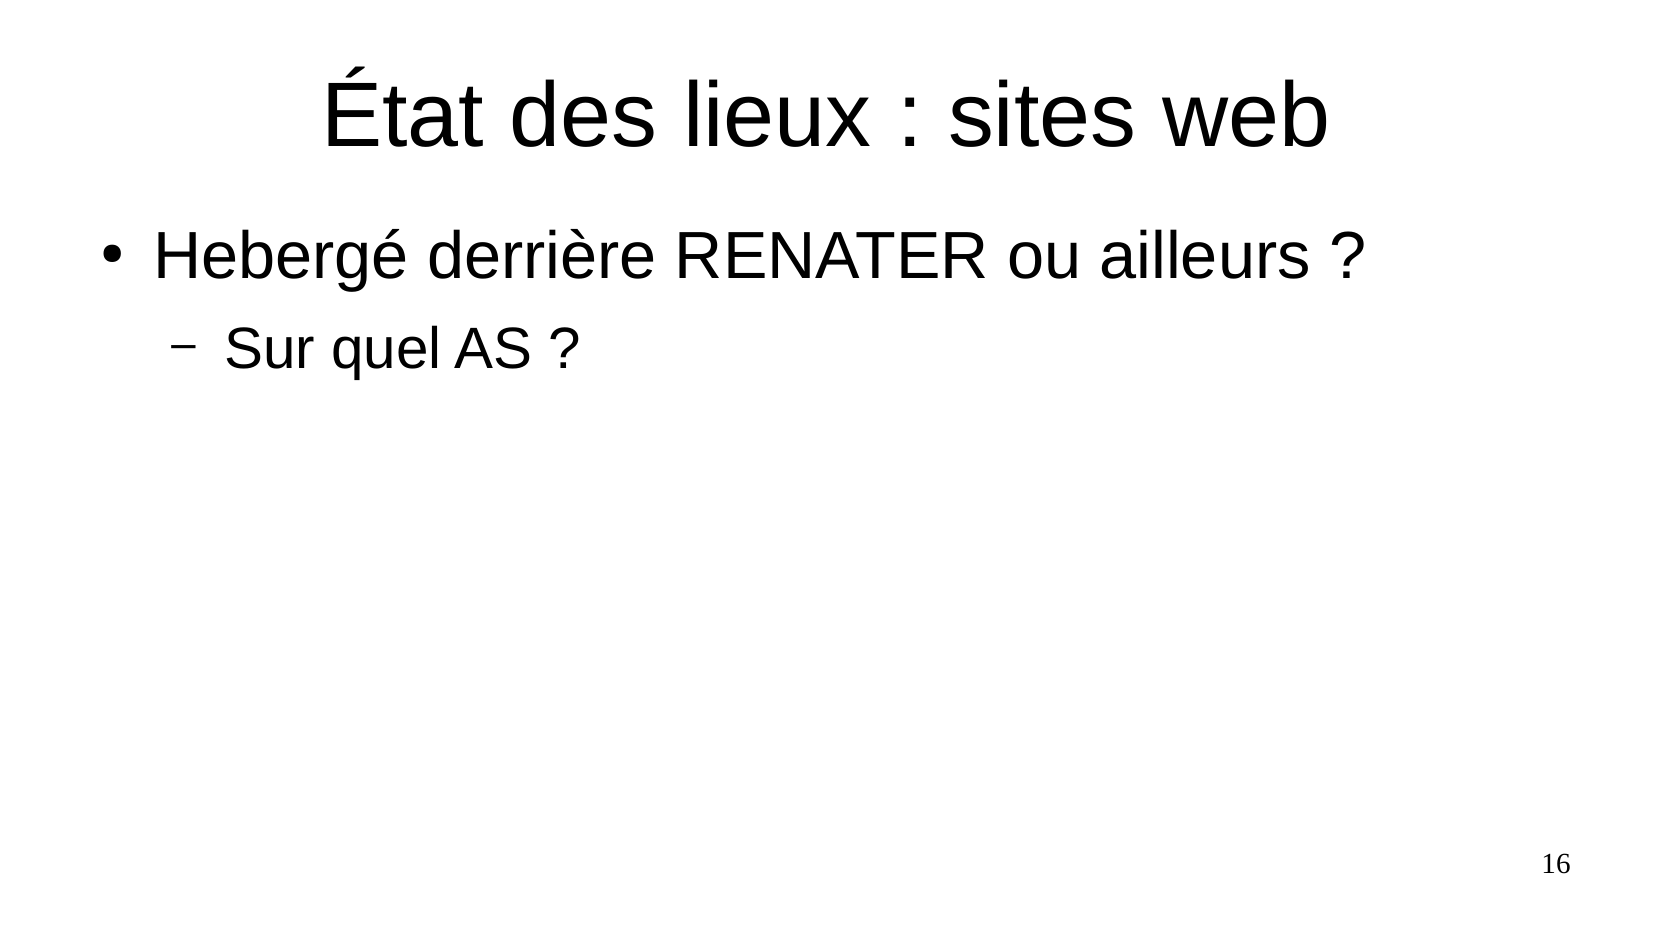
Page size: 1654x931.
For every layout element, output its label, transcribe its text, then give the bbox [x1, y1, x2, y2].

title État des lieux : sites web [82, 37, 1571, 193]
list Hebergé derrière RENATER ou ailleurs ? Sur quel AS ? [82, 217, 1571, 758]
